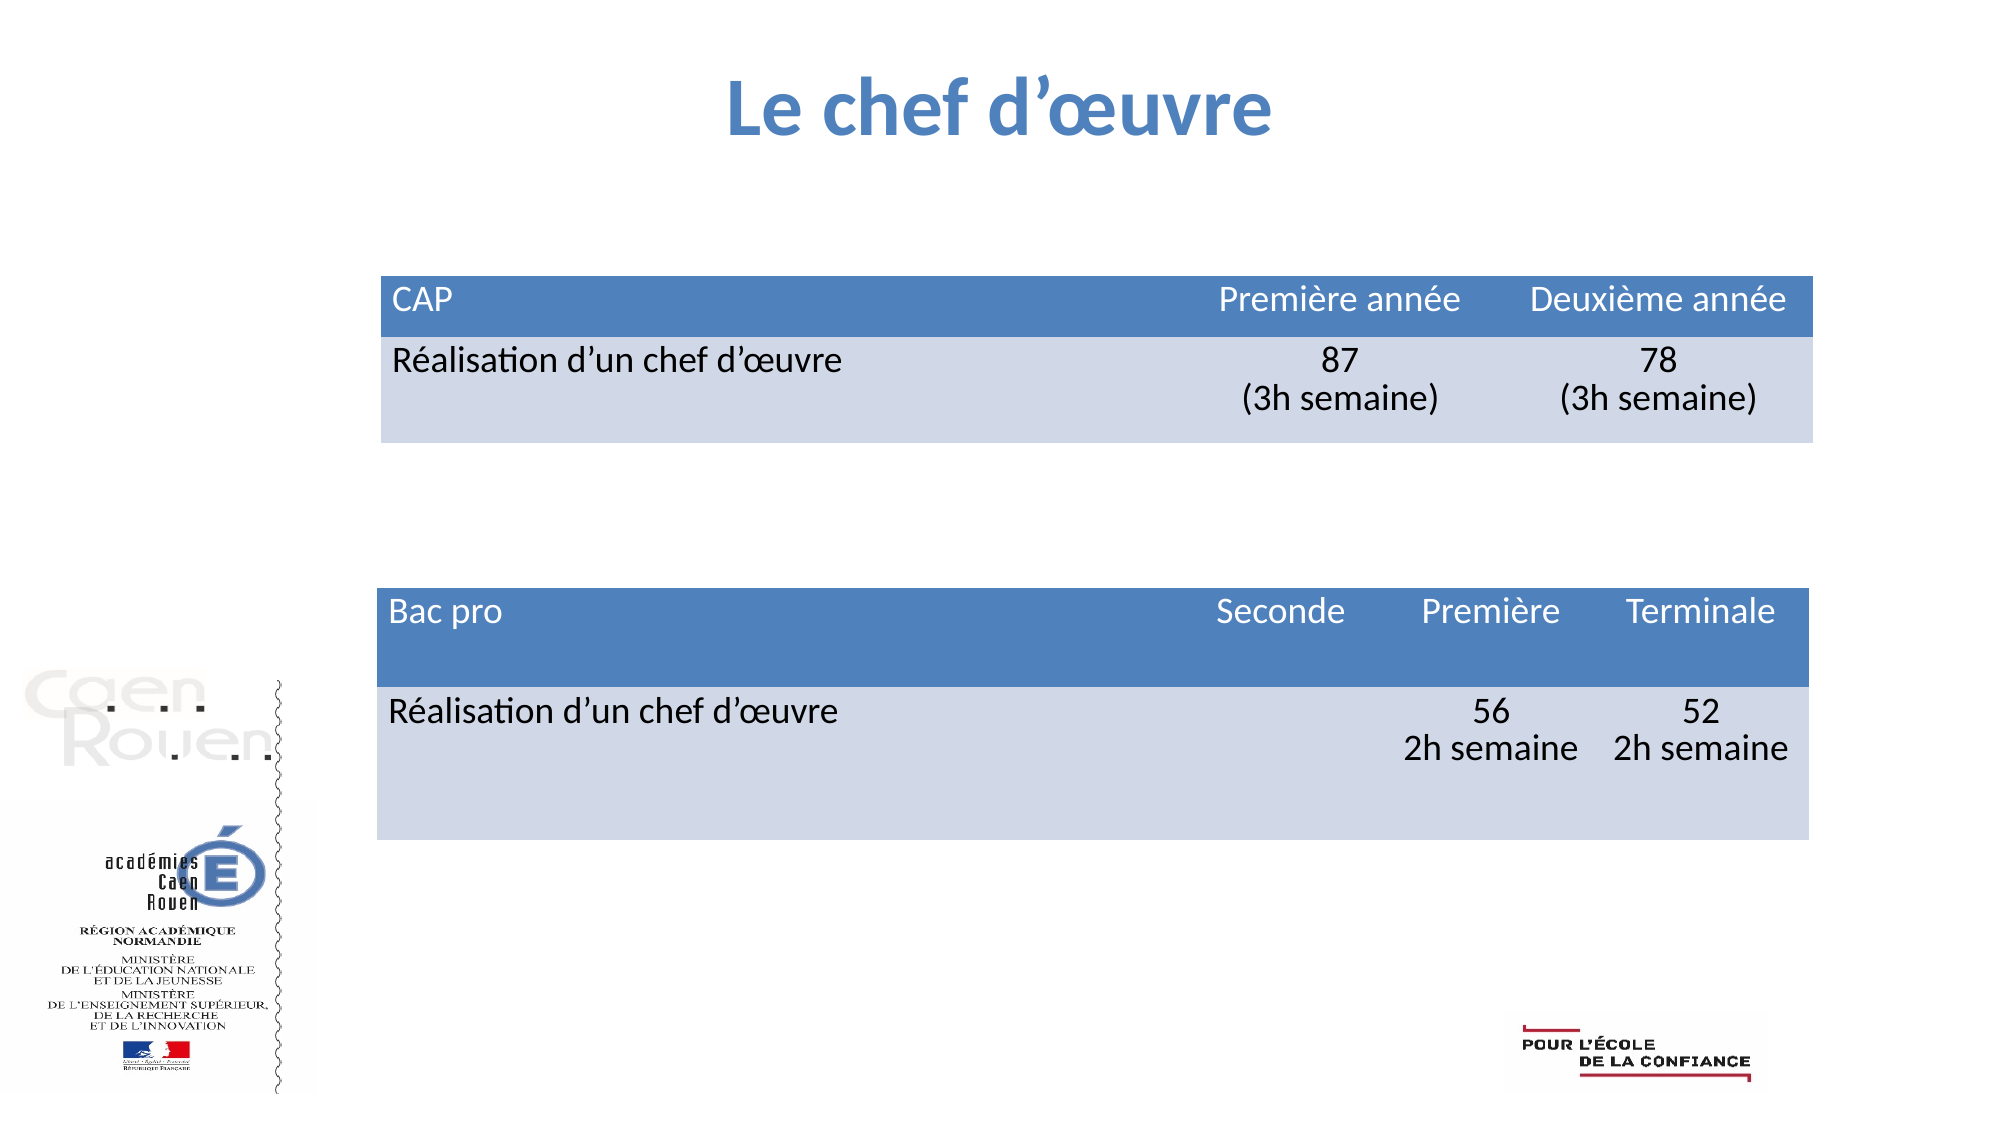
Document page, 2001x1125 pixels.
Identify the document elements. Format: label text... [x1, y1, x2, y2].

picture [0, 680, 317, 1094]
table_cell 87 (3h semaine) [1177, 337, 1504, 443]
table_cell [1173, 687, 1389, 840]
table_cell 52 2h semaine [1593, 687, 1809, 840]
table_cell 78 (3h semaine) [1504, 337, 1813, 443]
table_cell Réalisation d’un chef d’œuvre [381, 337, 1177, 443]
table_cell 56 2h semaine [1389, 687, 1593, 840]
table_header Terminale [1593, 588, 1809, 687]
table_header Deuxième année [1504, 276, 1813, 337]
table_header Première année [1177, 276, 1504, 337]
picture [1504, 1011, 1768, 1094]
table_cell Réalisation d’un chef d’œuvre [377, 687, 1173, 840]
picture [23, 668, 271, 766]
table_header Seconde [1173, 588, 1389, 687]
table_header Bac pro [377, 588, 1173, 687]
title Le chef d’œuvre [99, 45, 1900, 233]
table_header CAP [381, 276, 1177, 337]
table_header Première [1389, 588, 1593, 687]
